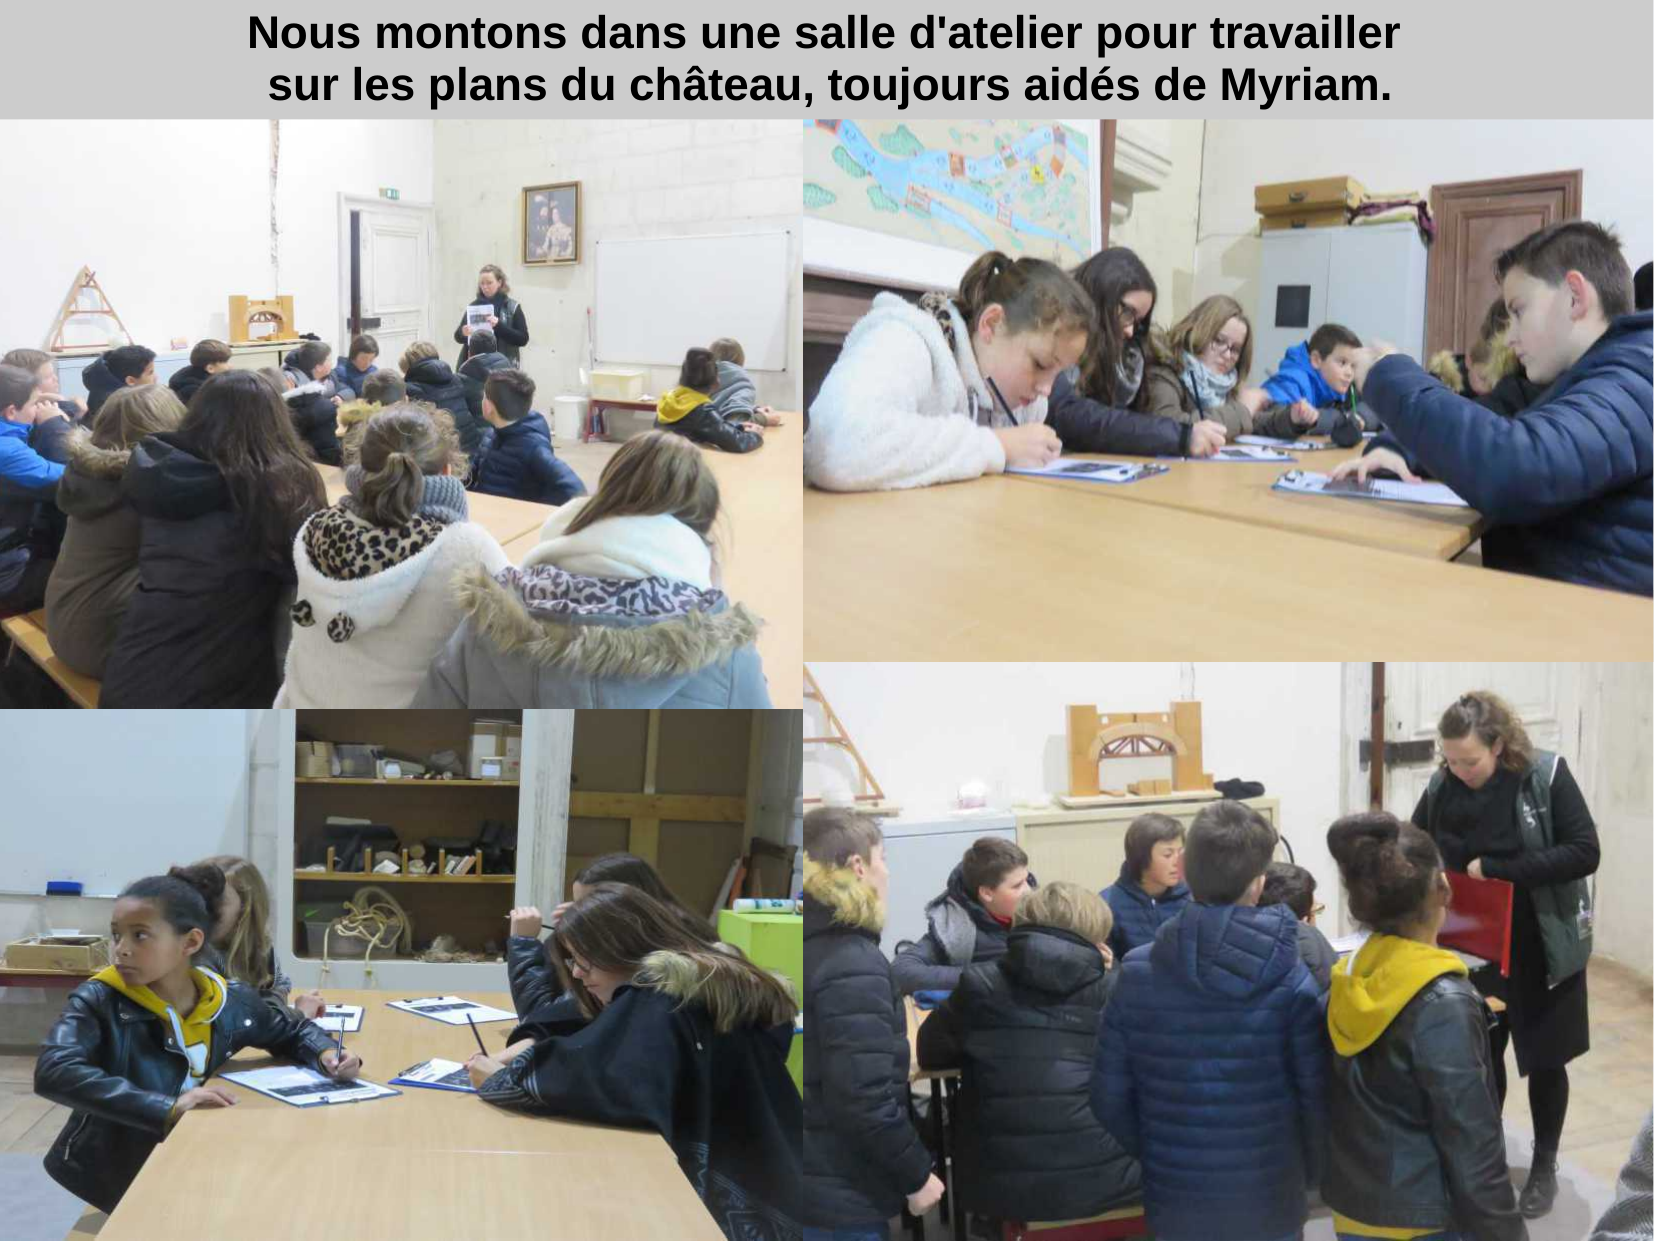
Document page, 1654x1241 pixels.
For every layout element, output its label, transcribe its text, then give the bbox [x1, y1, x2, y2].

text_box Nous montons dans une salle d'atelier pour travailler sur les plans du château, toujours aidés de Myriam. [0, 0, 1654, 120]
picture [0, 120, 1654, 1241]
